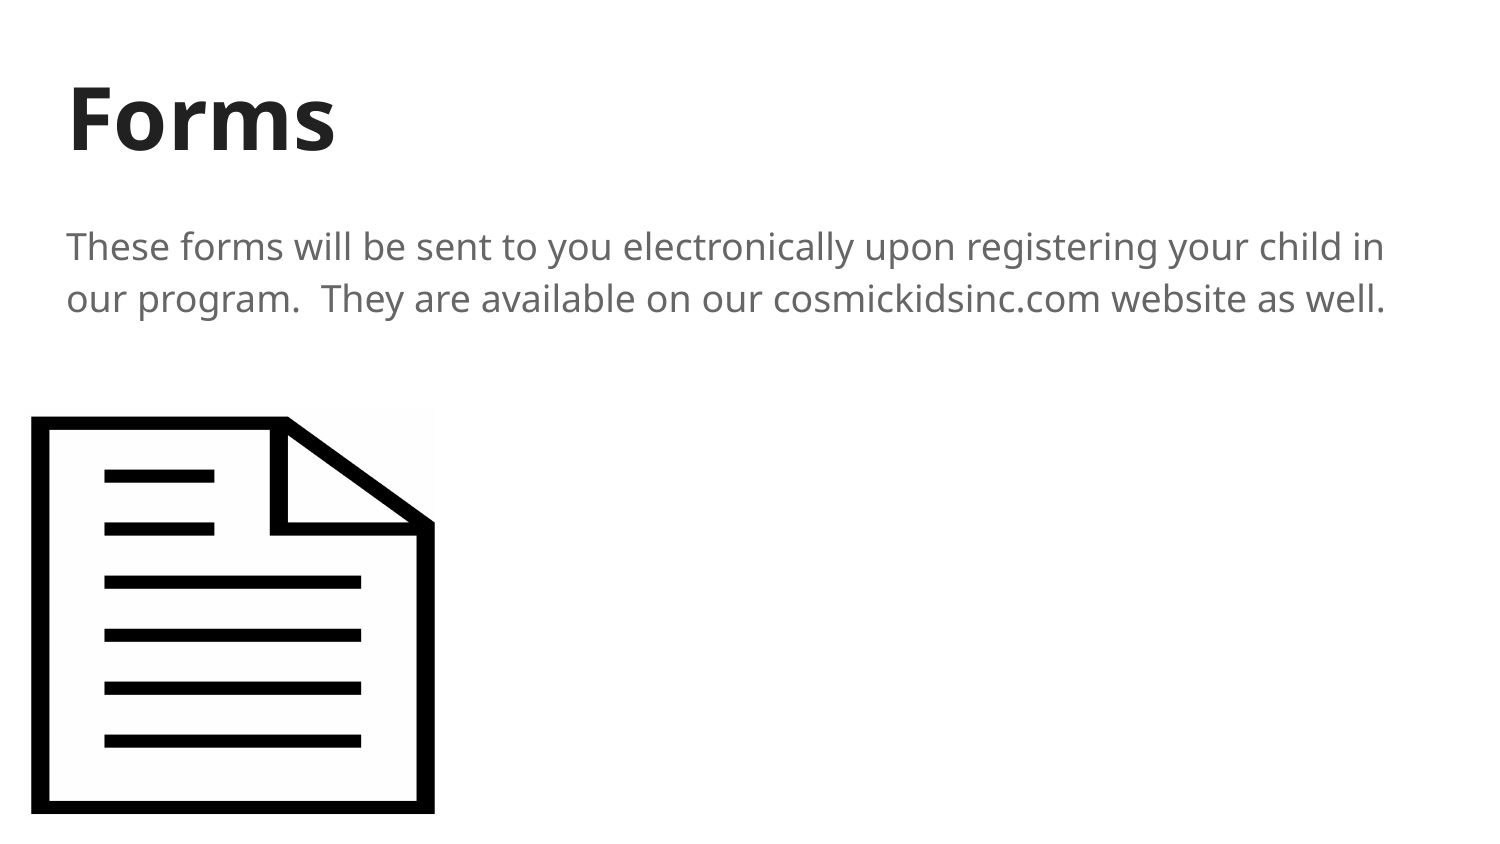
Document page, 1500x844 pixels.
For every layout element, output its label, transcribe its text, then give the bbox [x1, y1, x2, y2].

title Forms [51, 48, 1449, 180]
list These forms will be sent to you electronically upon registering your child in our program. They are available on our cosmickidsinc.com website as well. [51, 201, 1449, 384]
picture [24, 408, 436, 819]
